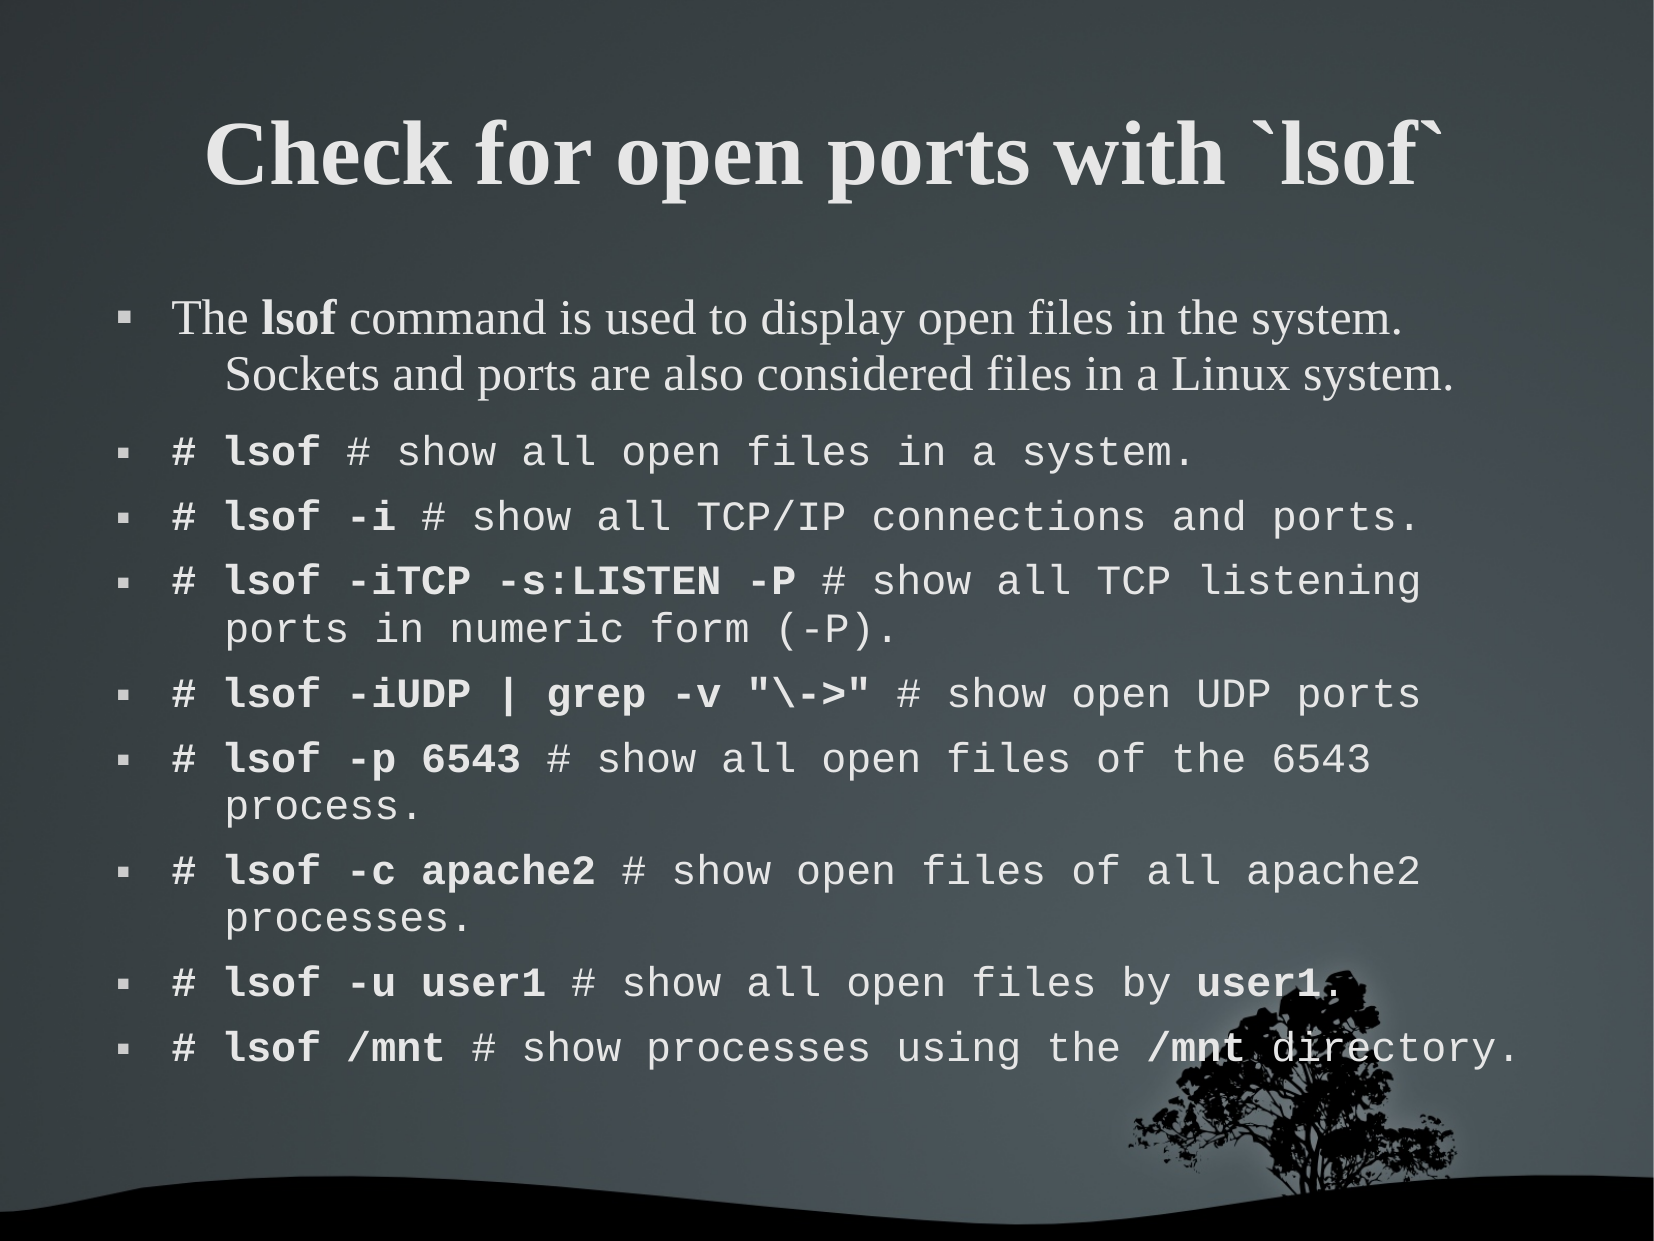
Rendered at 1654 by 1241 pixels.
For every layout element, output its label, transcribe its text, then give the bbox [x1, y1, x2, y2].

picture [0, 0, 1654, 1241]
title Check for open ports with `lsof` [82, 33, 1571, 273]
list The lsof command is used to display open files in the system. Sockets and ports are also considered files in a Linux system. # lsof # show all open files in a system. # lsof -i # show all TCP/IP connections and ports. # lsof -iTCP -s:LISTEN -P # show all TCP listening ports in numeric form (-P). # lsof -iUDP | grep -v "\->" # show open UDP ports # lsof -p 6543 # show all open files of the 6543 process. # lsof -c apache2 # show open files of all apache2 processes. # lsof -u user1 # show all open files by user1. # lsof /mnt # show processes using the /mnt directory. [82, 290, 1571, 1164]
